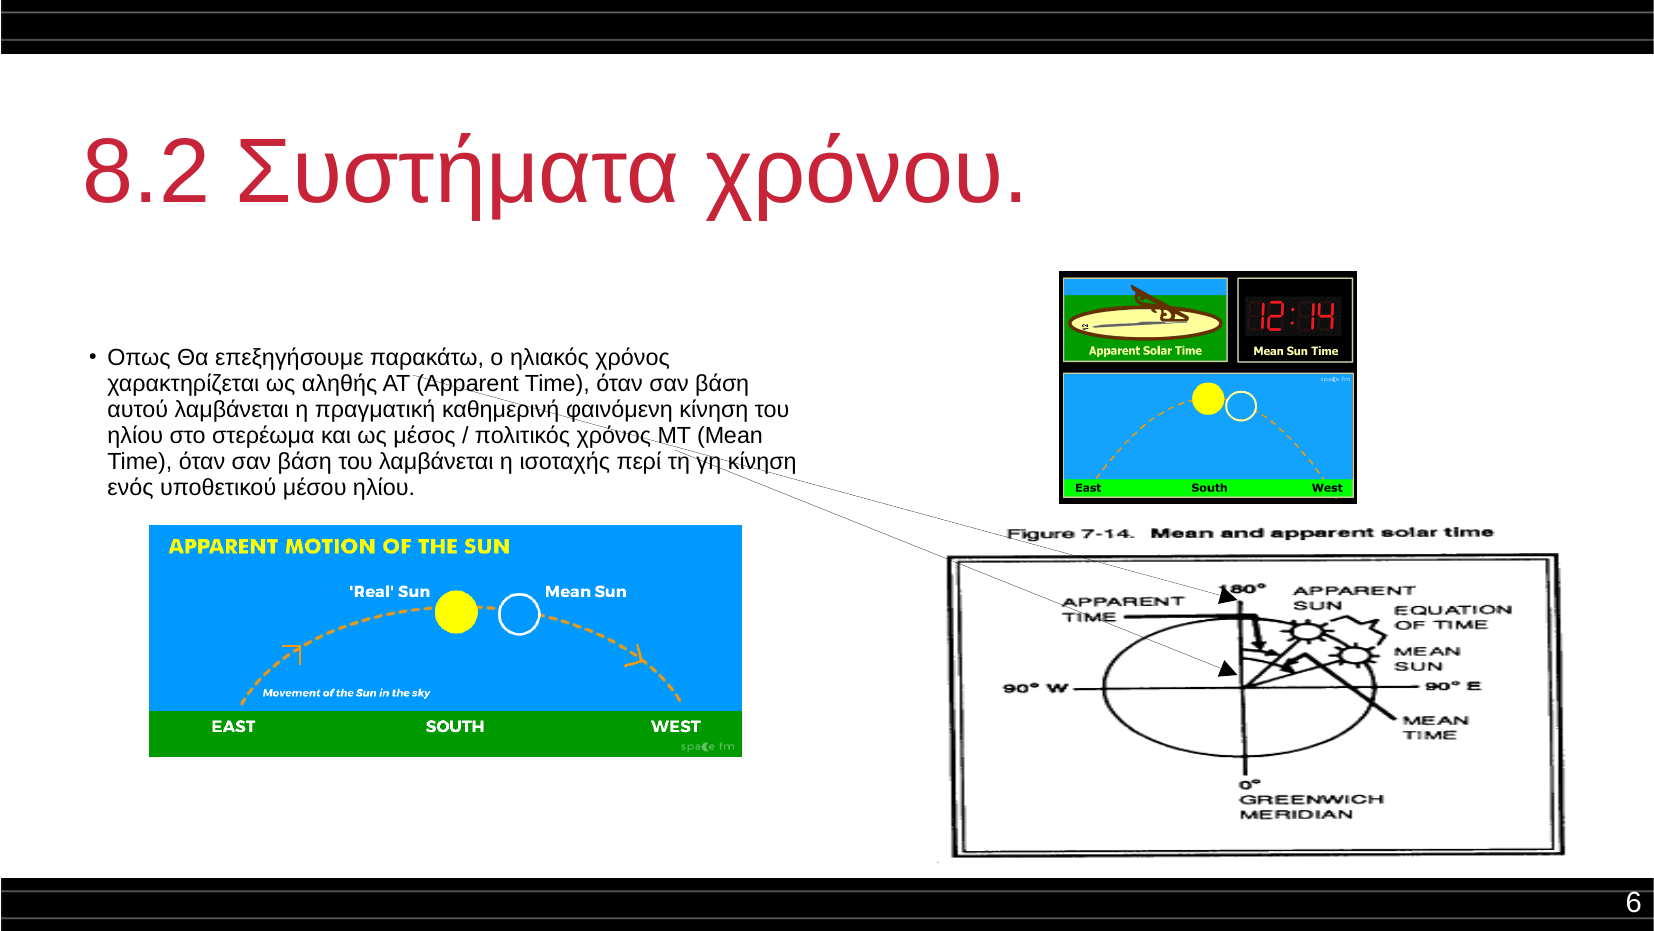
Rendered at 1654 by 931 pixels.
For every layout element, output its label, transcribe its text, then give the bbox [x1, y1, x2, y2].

list Οπως Θα επεξηγήσουμε παρακάτω, ο ηλιακός χρόνος χαρακτηρίζεται ως αληθής ΑΤ (Apparent Time), όταν σαν βάση αυτού λαμβάνεται η πραγματική καθημερινή φαινόμενη κίνηση του ηλίου στο στερέωμα και ως μέσος / πολιτικός χρόνος ΜΤ (Mean Time), όταν σαν βάση του λαμβάνεται η ισοταχής περί τη γη κίνηση ενός υποθετικού μέσου ηλίου. [82, 271, 809, 504]
picture [149, 525, 742, 757]
picture [1059, 271, 1357, 504]
picture [937, 525, 1576, 863]
picture [1, 0, 1654, 54]
picture [1, 878, 1654, 931]
title 8.2 Συστήματα χρόνου. [82, 92, 1571, 249]
